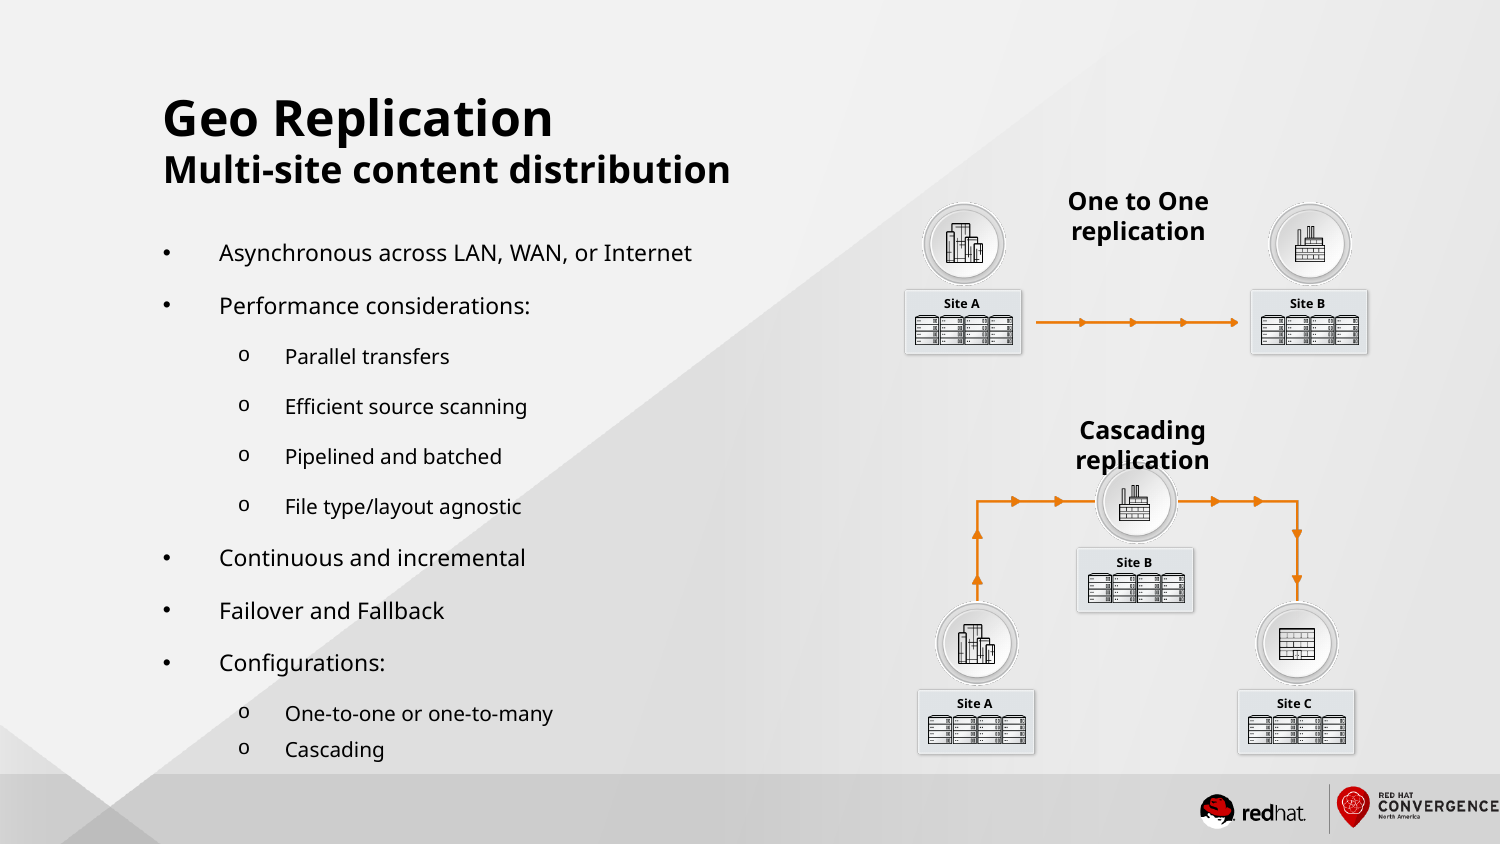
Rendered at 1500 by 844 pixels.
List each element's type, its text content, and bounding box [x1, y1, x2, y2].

text_box Cascading replication [999, 407, 1287, 453]
text_box Site A [942, 694, 1012, 712]
text_box Site A [929, 295, 999, 313]
text_box Site B [1275, 295, 1345, 313]
text_box Site B [1101, 553, 1172, 571]
list Asynchronous across LAN, WAN, or Internet Performance considerations: Parallel transfers Efficient source scanning Pipelined and batched File type/layout agnostic Continuous and incremental Failover and Fallback Configurations: One-to-one or one-to-many Cascading [147, 223, 907, 472]
text_box Site C [1262, 694, 1332, 712]
picture [0, 0, 1500, 844]
text_box One to One replication [990, 177, 1288, 223]
text_box Geo Replication Multi-site content distribution [147, 78, 1407, 200]
